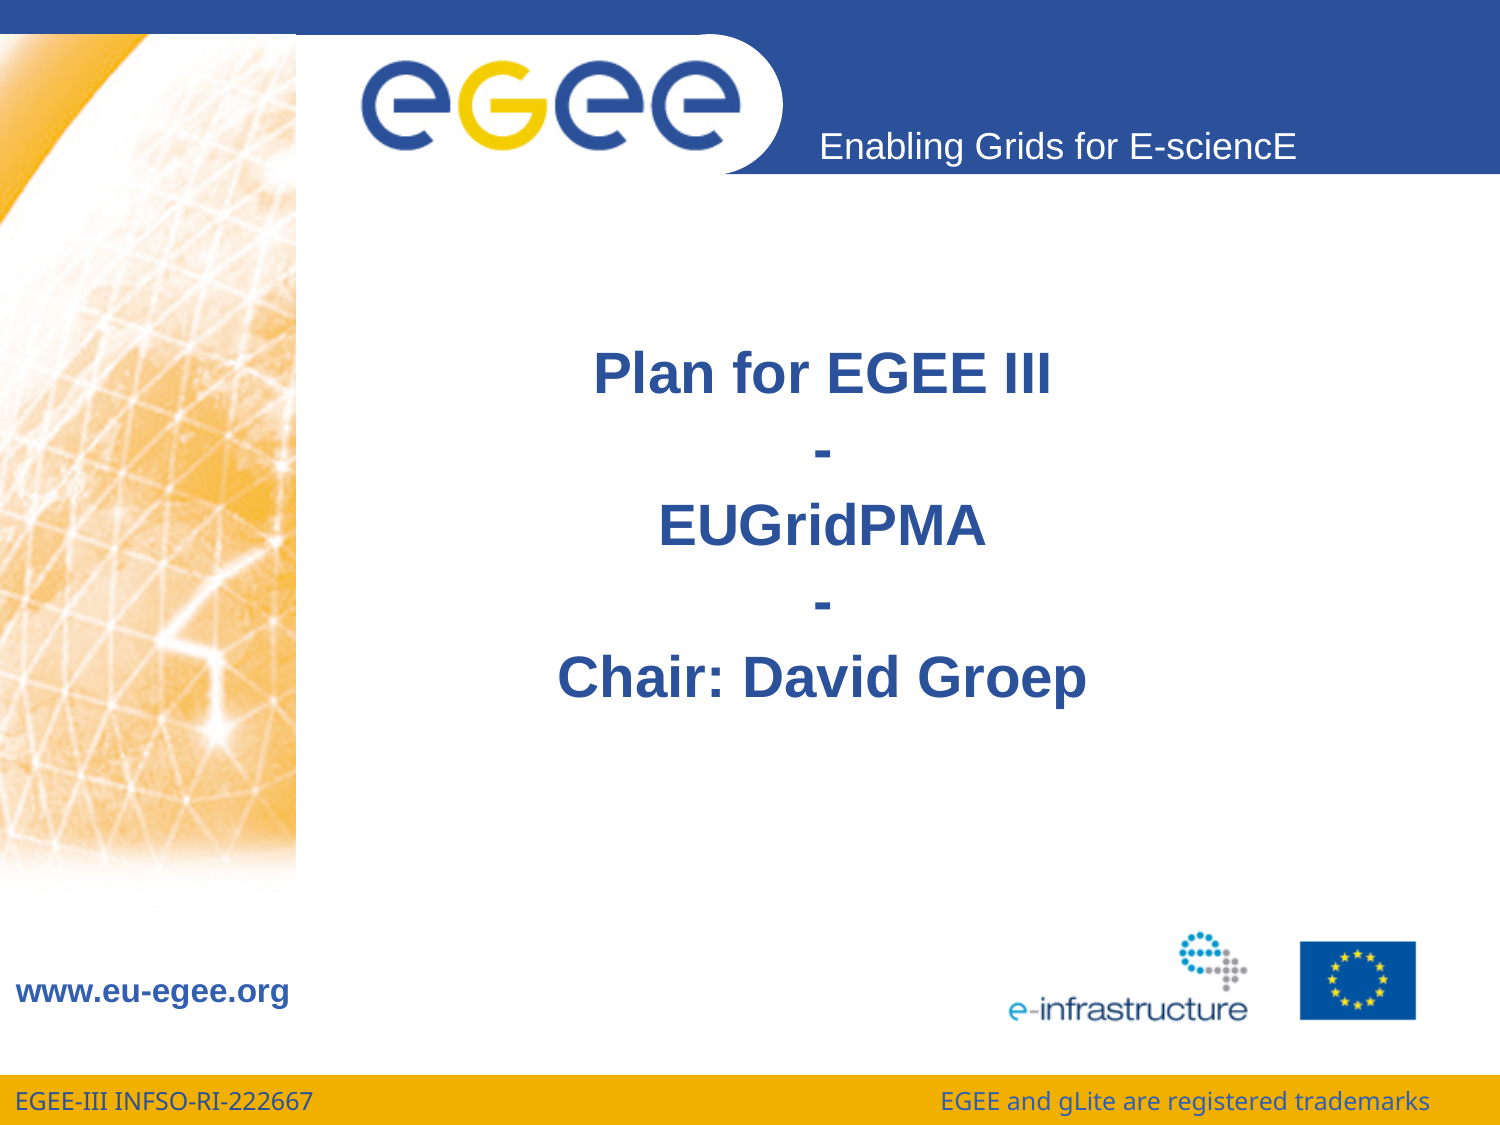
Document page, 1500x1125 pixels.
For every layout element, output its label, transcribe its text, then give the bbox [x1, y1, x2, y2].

title Plan for EGEE III - EUGridPMA - Chair: David Groep [146, 321, 1500, 765]
picture [1003, 925, 1254, 1028]
picture [355, 56, 748, 154]
picture [0, 34, 296, 921]
picture [1291, 934, 1424, 1028]
